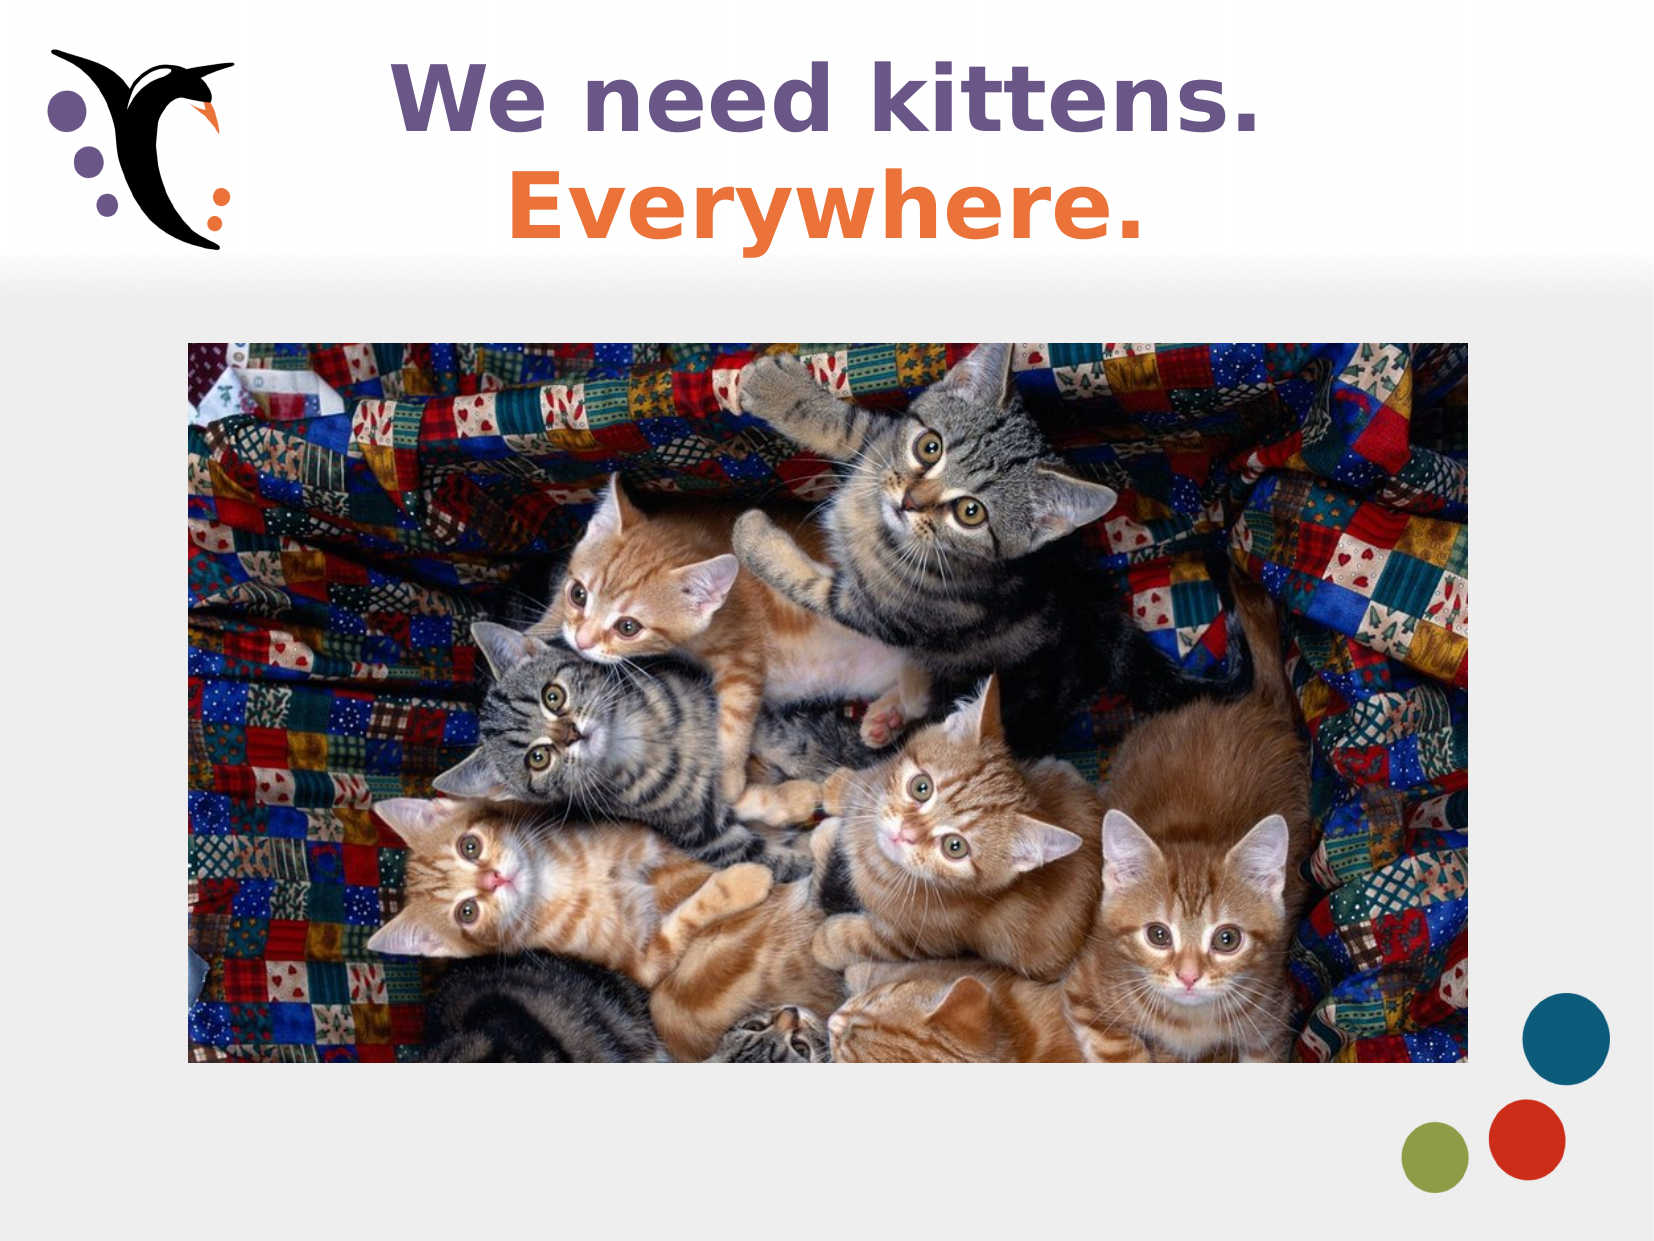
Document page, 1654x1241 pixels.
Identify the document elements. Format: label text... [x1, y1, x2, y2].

picture [0, 0, 1654, 1241]
title We need kittens. Everywhere. [82, 45, 1571, 261]
